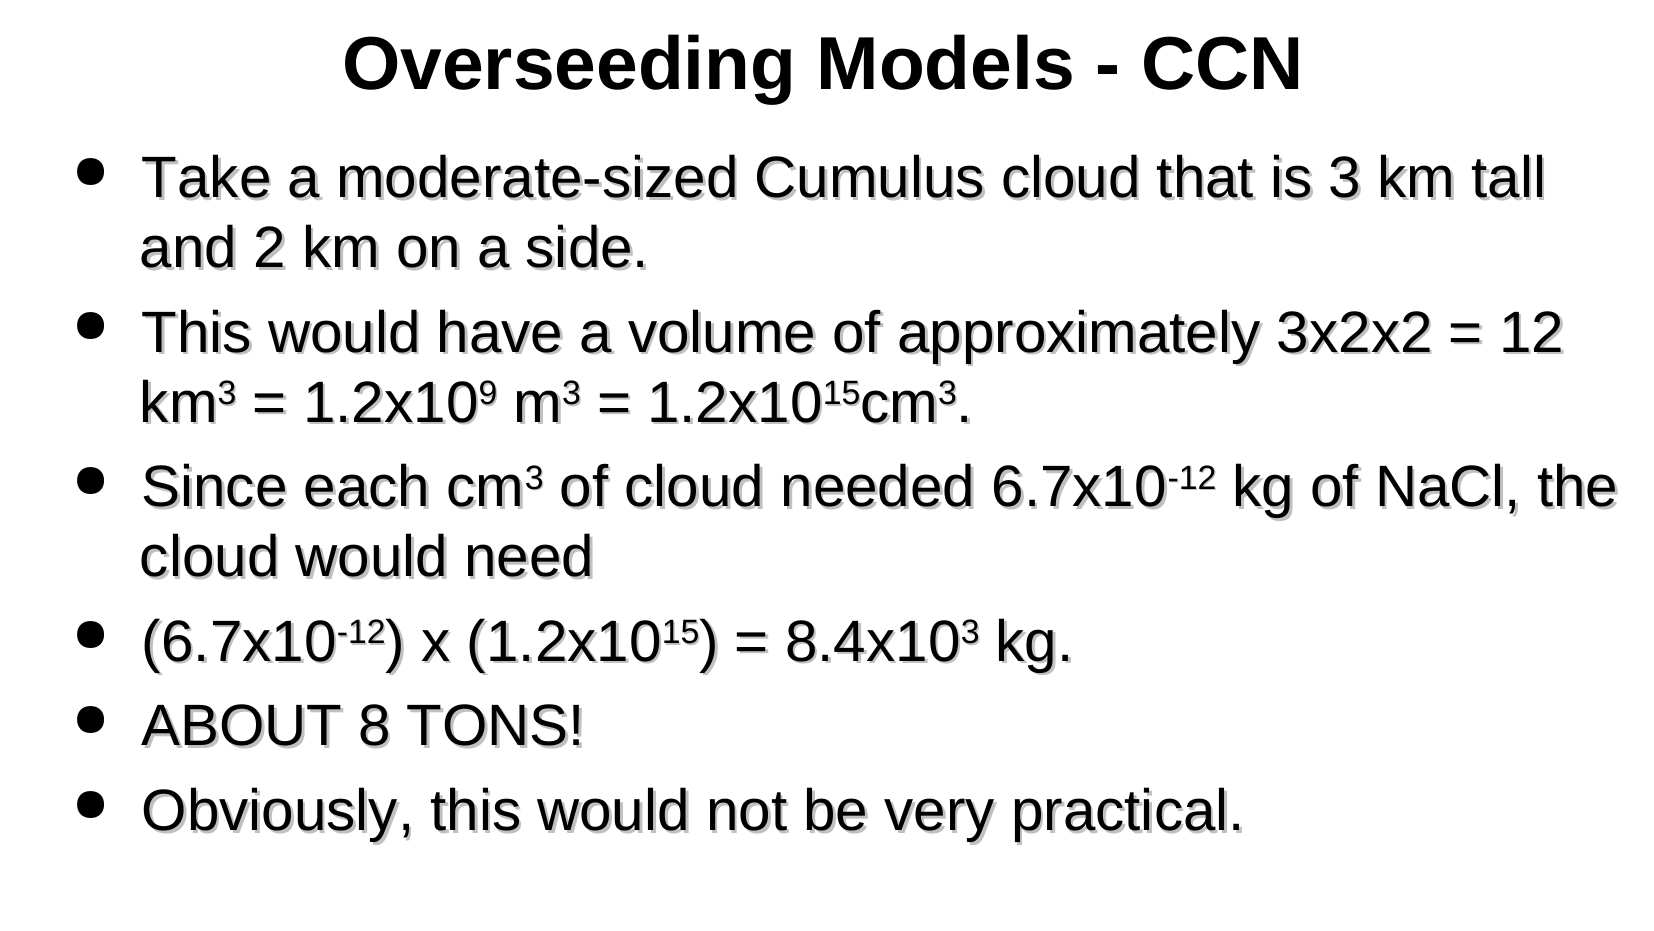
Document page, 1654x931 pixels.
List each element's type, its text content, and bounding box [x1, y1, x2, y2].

text_box Take a moderate-sized Cumulus cloud that is 3 km tall and 2 km on a side. This would have a volume of approximately 3x2x2 = 12 km3 = 1.2x109 m3 = 1.2x1015cm3. Since each cm3 of cloud needed 6.7x10-12 kg of NaCl, the cloud would need (6.7x10-12) x (1.2x1015) = 8.4x103 kg. ABOUT 8 TONS! Obviously, this would not be very practical. [53, 131, 1638, 850]
title Overseeding Models - CCN [0, 5, 1651, 113]
